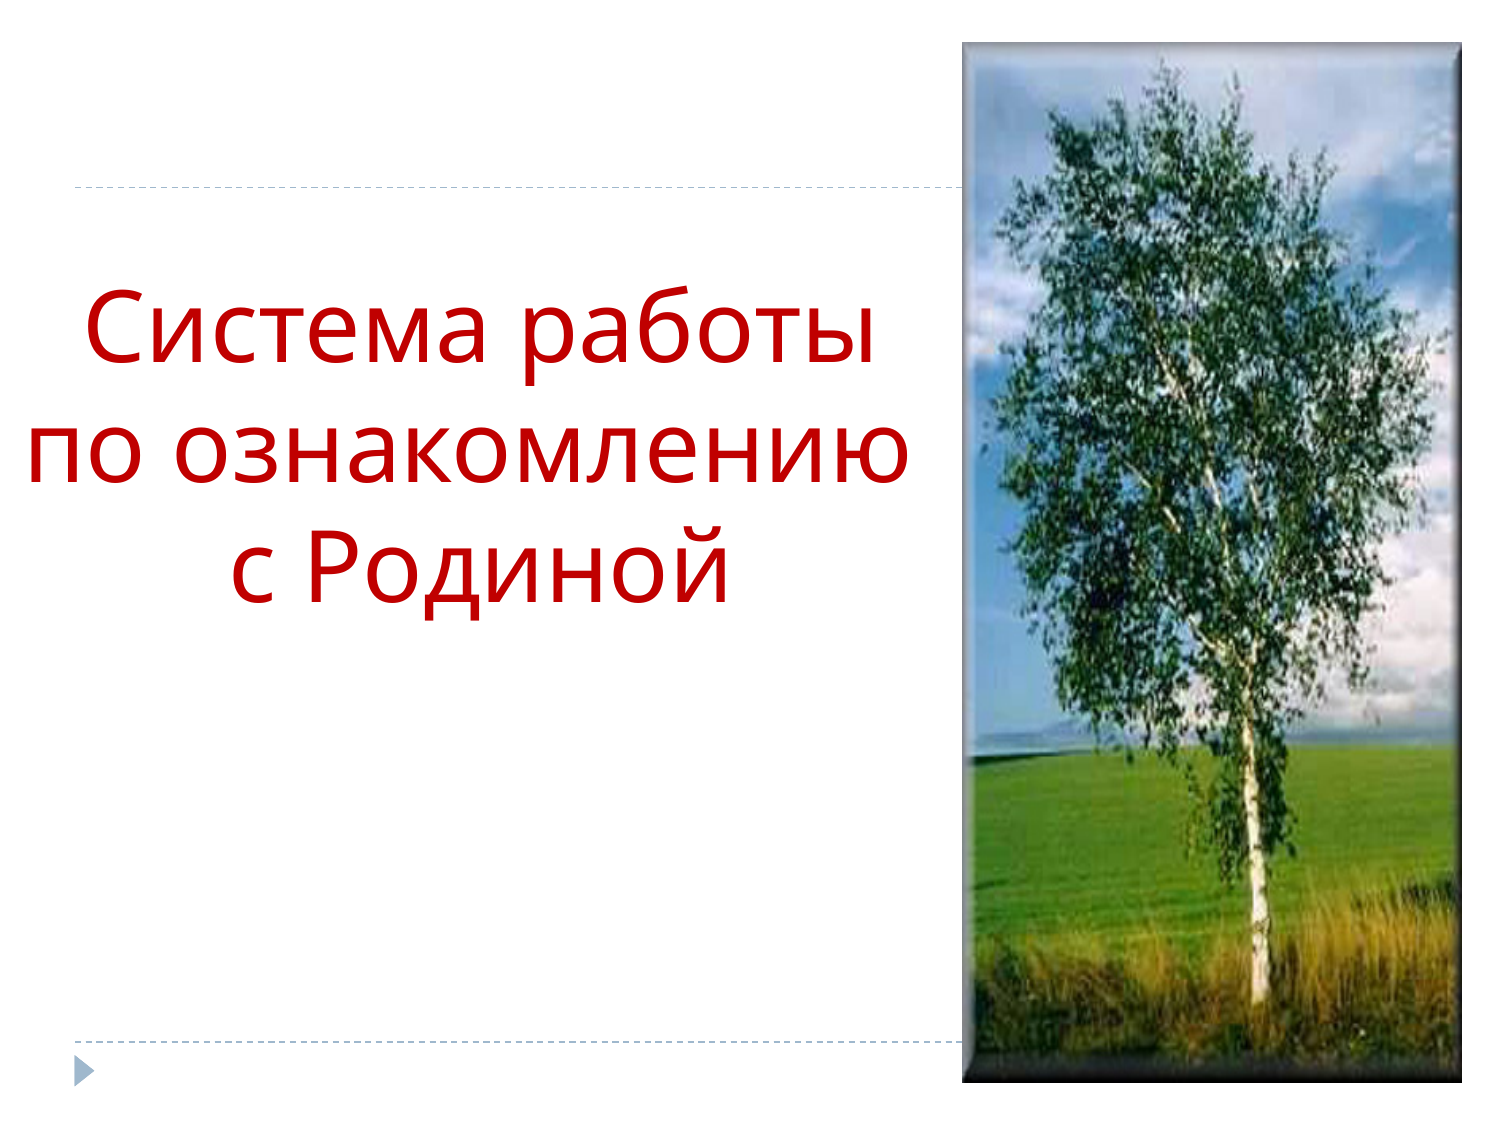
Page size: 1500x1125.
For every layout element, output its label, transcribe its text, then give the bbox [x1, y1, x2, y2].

text_box Система работы по ознакомлению с Родиной [0, 255, 962, 631]
picture [962, 42, 1462, 1083]
